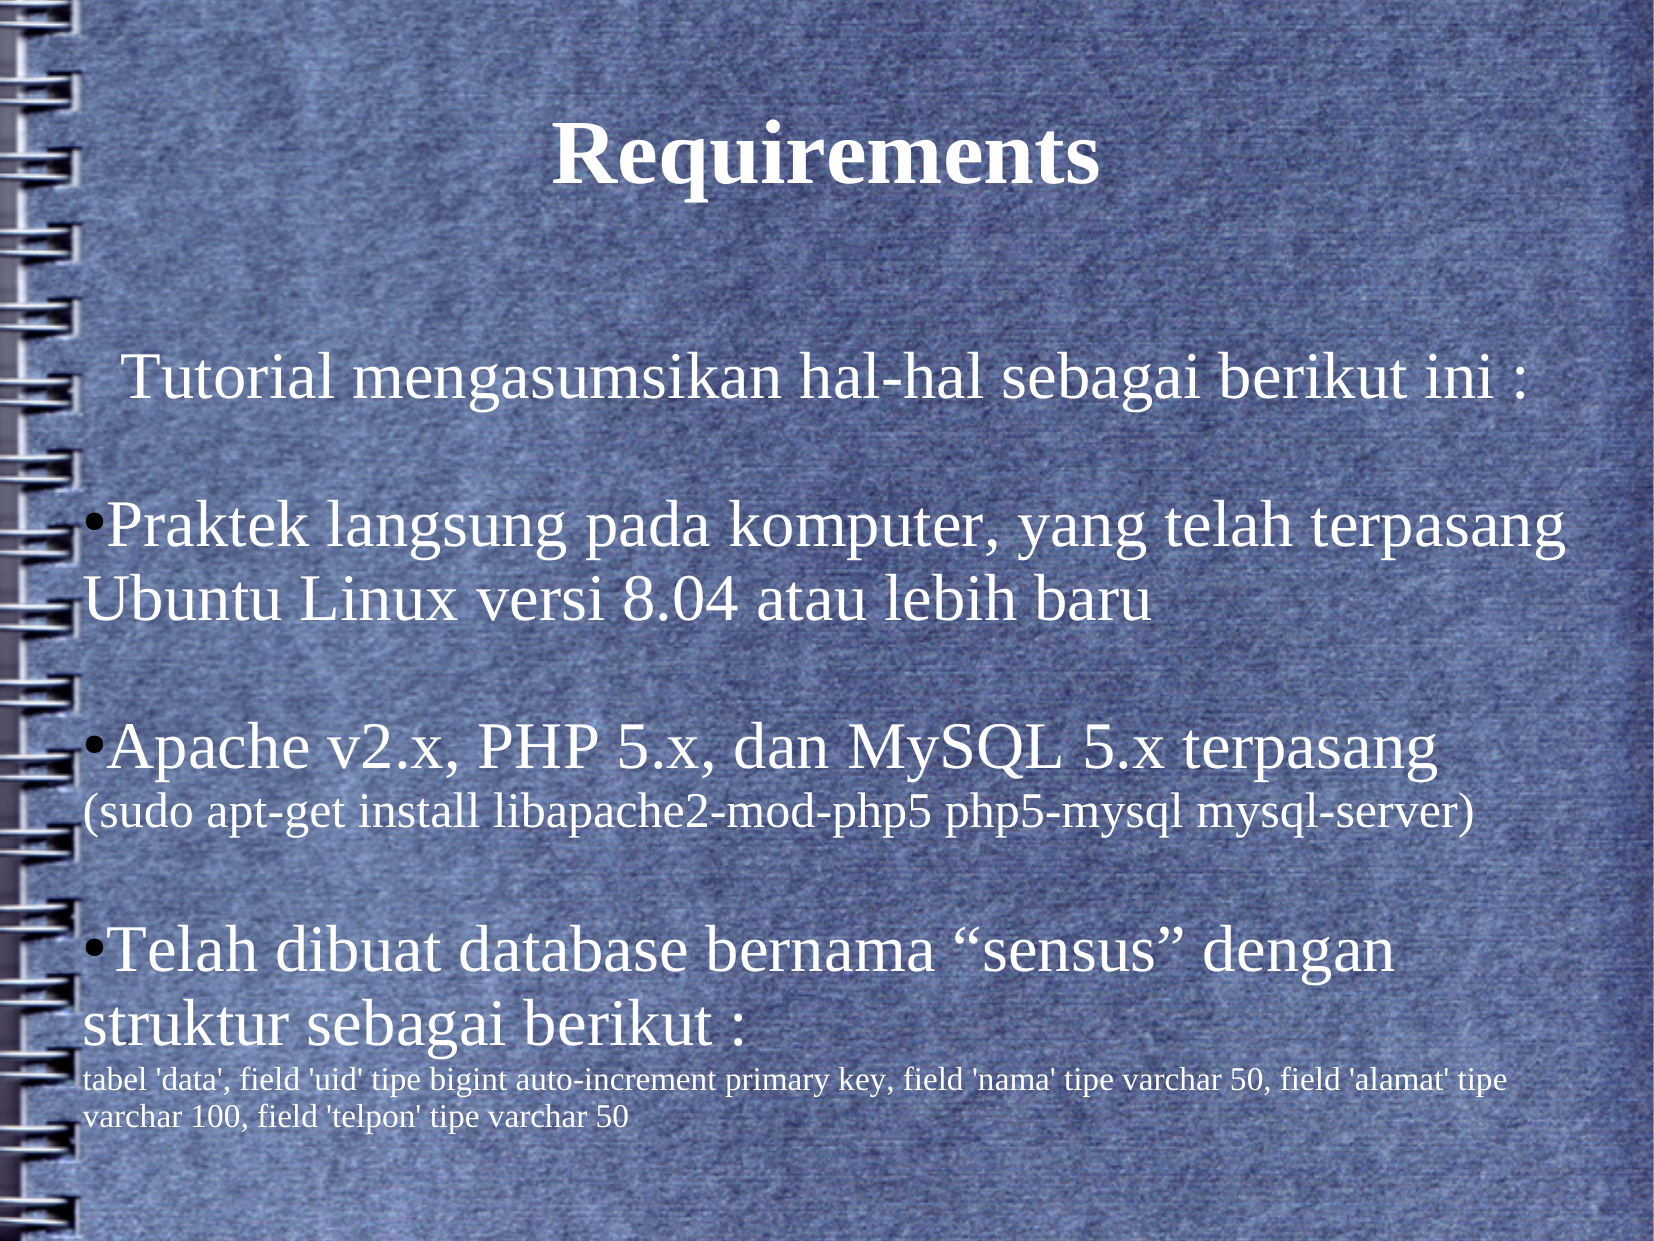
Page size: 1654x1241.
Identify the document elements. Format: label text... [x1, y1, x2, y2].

picture [0, 0, 1654, 1241]
title Requirements [82, 56, 1571, 190]
subtitle Tutorial mengasumsikan hal-hal sebagai berikut ini : Praktek langsung pada komputer, yang telah terpasang Ubuntu Linux versi 8.04 atau lebih baru Apache v2.x, PHP 5.x, dan MySQL 5.x terpasang (sudo apt-get install libapache2-mod-php5 php5-mysql mysql-server) Telah dibuat database bernama “sensus” dengan struktur sebagai berikut : tabel 'data', field 'uid' tipe bigint auto-increment primary key, field 'nama' tipe varchar 50, field 'alamat' tipe varchar 100, field 'telpon' tipe varchar 50 [82, 190, 1571, 1209]
